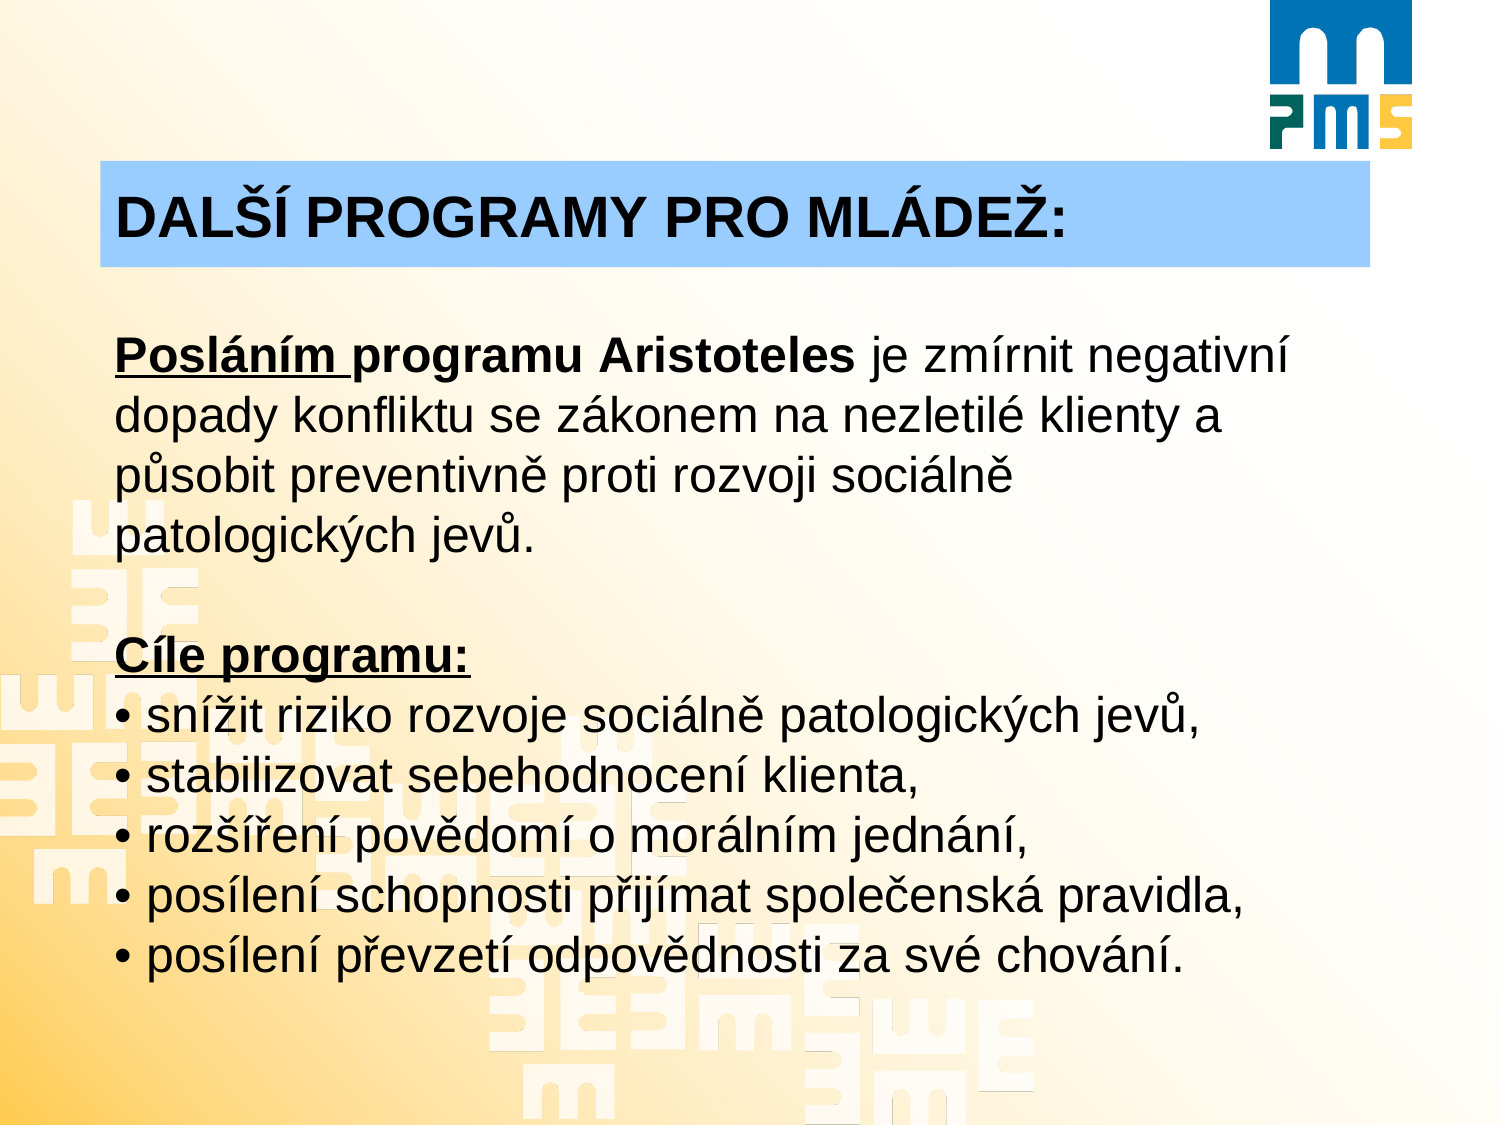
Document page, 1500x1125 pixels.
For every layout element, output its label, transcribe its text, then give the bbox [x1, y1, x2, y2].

title DALŠÍ PROGRAMY PRO MLÁDEŽ: [100, 160, 1371, 268]
text_box Posláním programu Aristoteles je zmírnit negativní dopady konfliktu se zákonem na nezletilé klienty a působit preventivně proti rozvoji sociálně patologických jevů. Cíle programu: • snížit riziko rozvoje sociálně patologických jevů, • stabilizovat sebehodnocení klienta, • rozšíření povědomí o morálním jednání, • posílení schopnosti přijímat společenská pravidla, • posílení převzetí odpovědnosti za své chování. [100, 314, 1341, 1059]
picture [0, 0, 1500, 1125]
